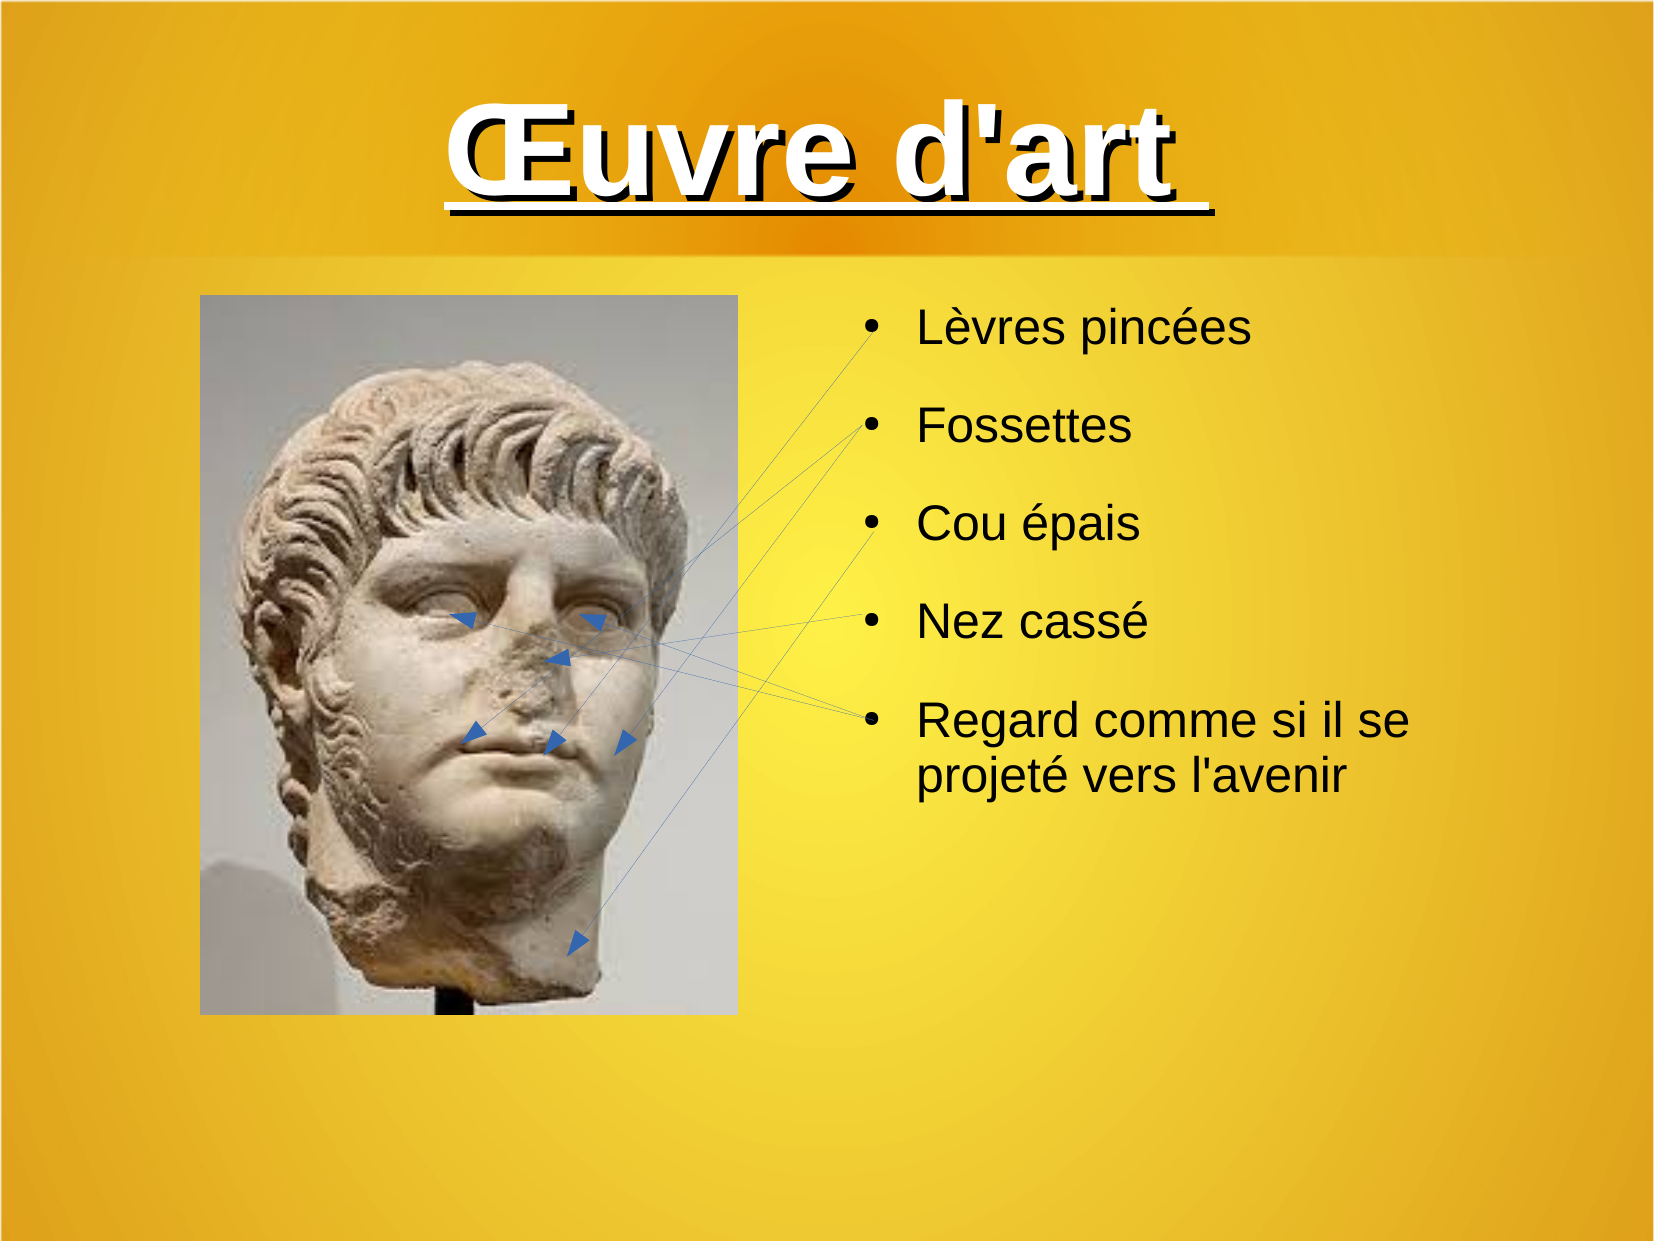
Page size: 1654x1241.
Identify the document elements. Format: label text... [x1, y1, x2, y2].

title Œuvre d'art [82, 47, 1571, 252]
picture [0, 0, 1654, 1241]
list Lèvres pincées Fossettes Cou épais Nez cassé Regard comme si il se projeté vers l'avenir [845, 299, 1572, 1019]
